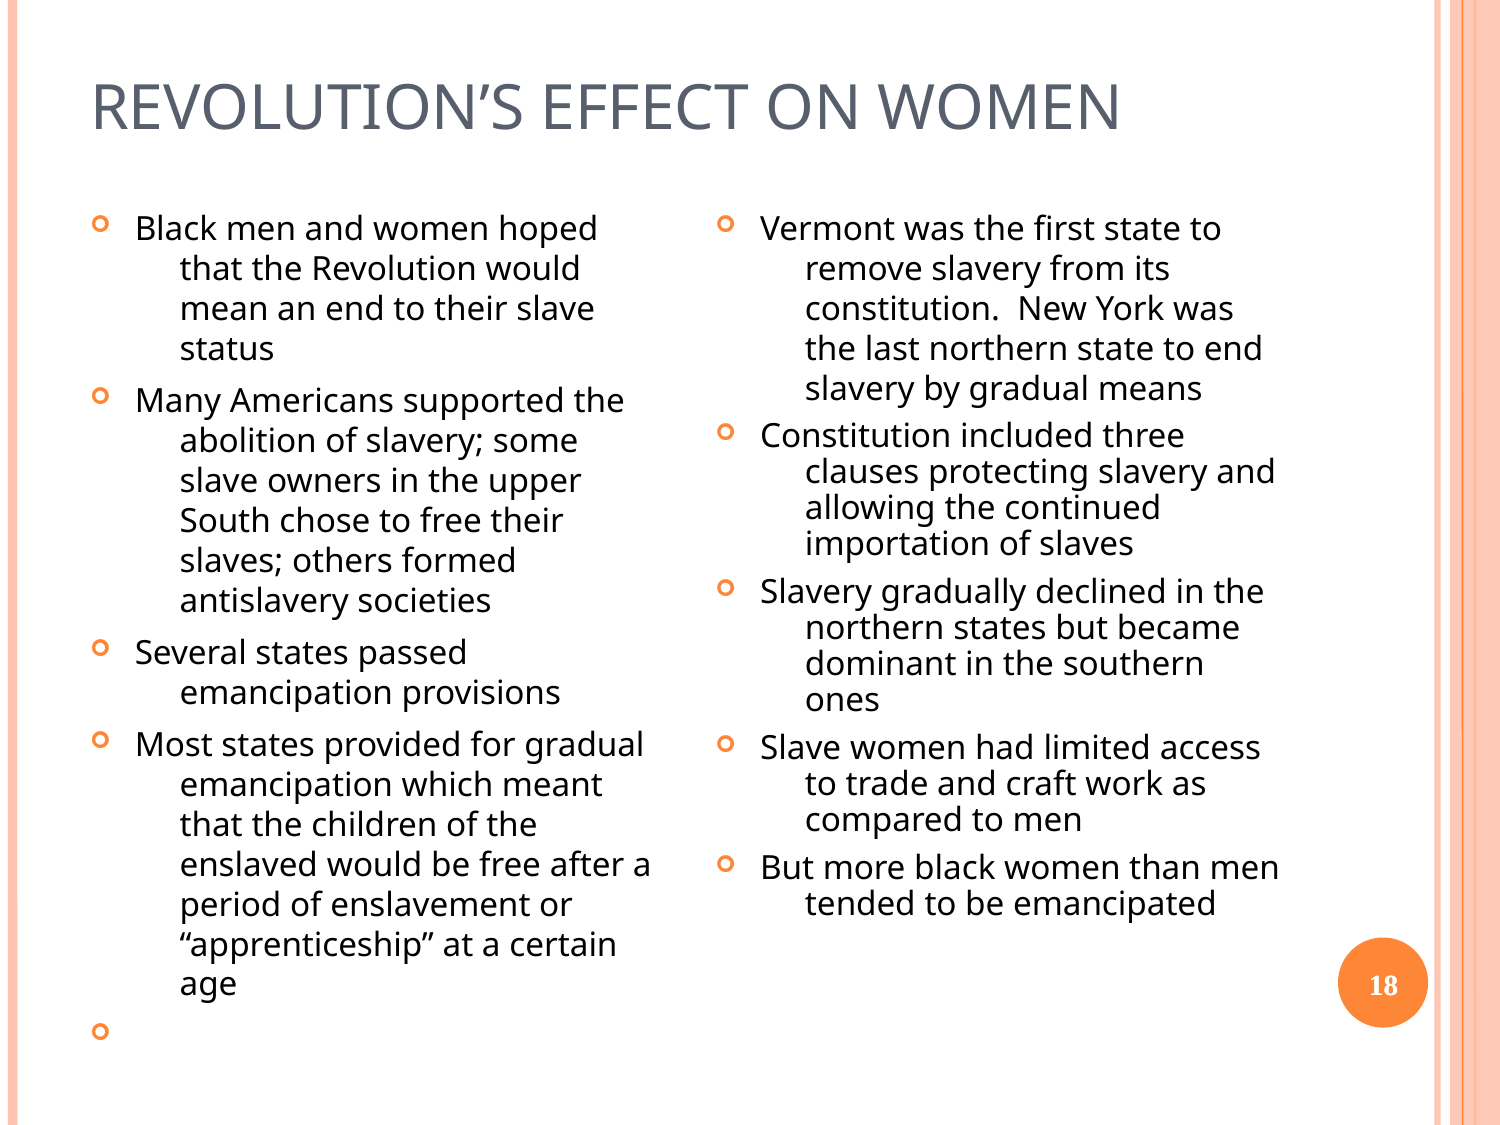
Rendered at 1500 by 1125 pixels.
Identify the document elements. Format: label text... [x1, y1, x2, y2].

title Revolution’s Effect on Women [75, 45, 1300, 150]
list Black men and women hoped that the Revolution would mean an end to their slave status Many Americans supported the abolition of slavery; some slave owners in the upper South chose to free their slaves; others formed antislavery societies Several states passed emancipation provisions Most states provided for gradual emancipation which meant that the children of the enslaved would be free after a period of enslavement or “apprenticeship” at a certain age [75, 200, 676, 1013]
list Vermont was the first state to remove slavery from its constitution. New York was the last northern state to end slavery by gradual means Constitution included three clauses protecting slavery and allowing the continued importation of slaves Slavery gradually declined in the northern states but became dominant in the southern ones Slave women had limited access to trade and craft work as compared to men But more black women than men tended to be emancipated [700, 200, 1301, 1013]
text_box [1333, 940, 1434, 1027]
